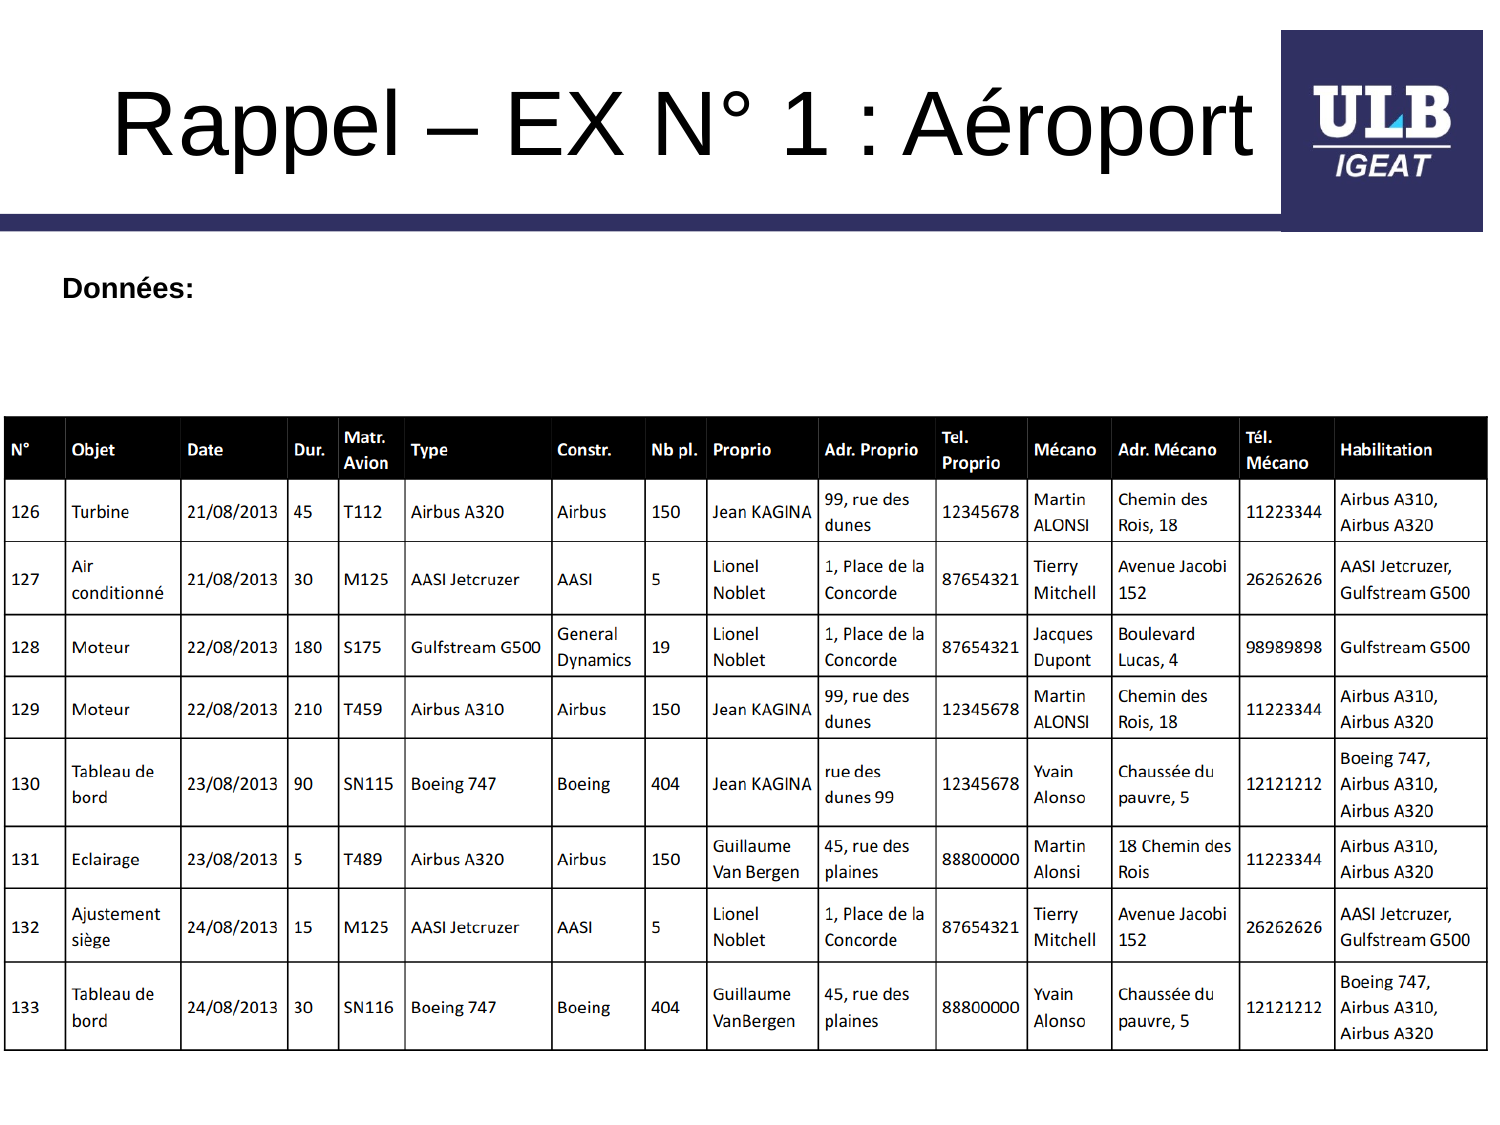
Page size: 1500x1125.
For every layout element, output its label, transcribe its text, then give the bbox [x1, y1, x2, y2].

text_box Rappel – EX N° 1 : Aéroport [11, 16, 1276, 222]
picture [1281, 30, 1483, 232]
picture [0, 413, 1489, 1054]
text_box Données: [47, 264, 374, 355]
